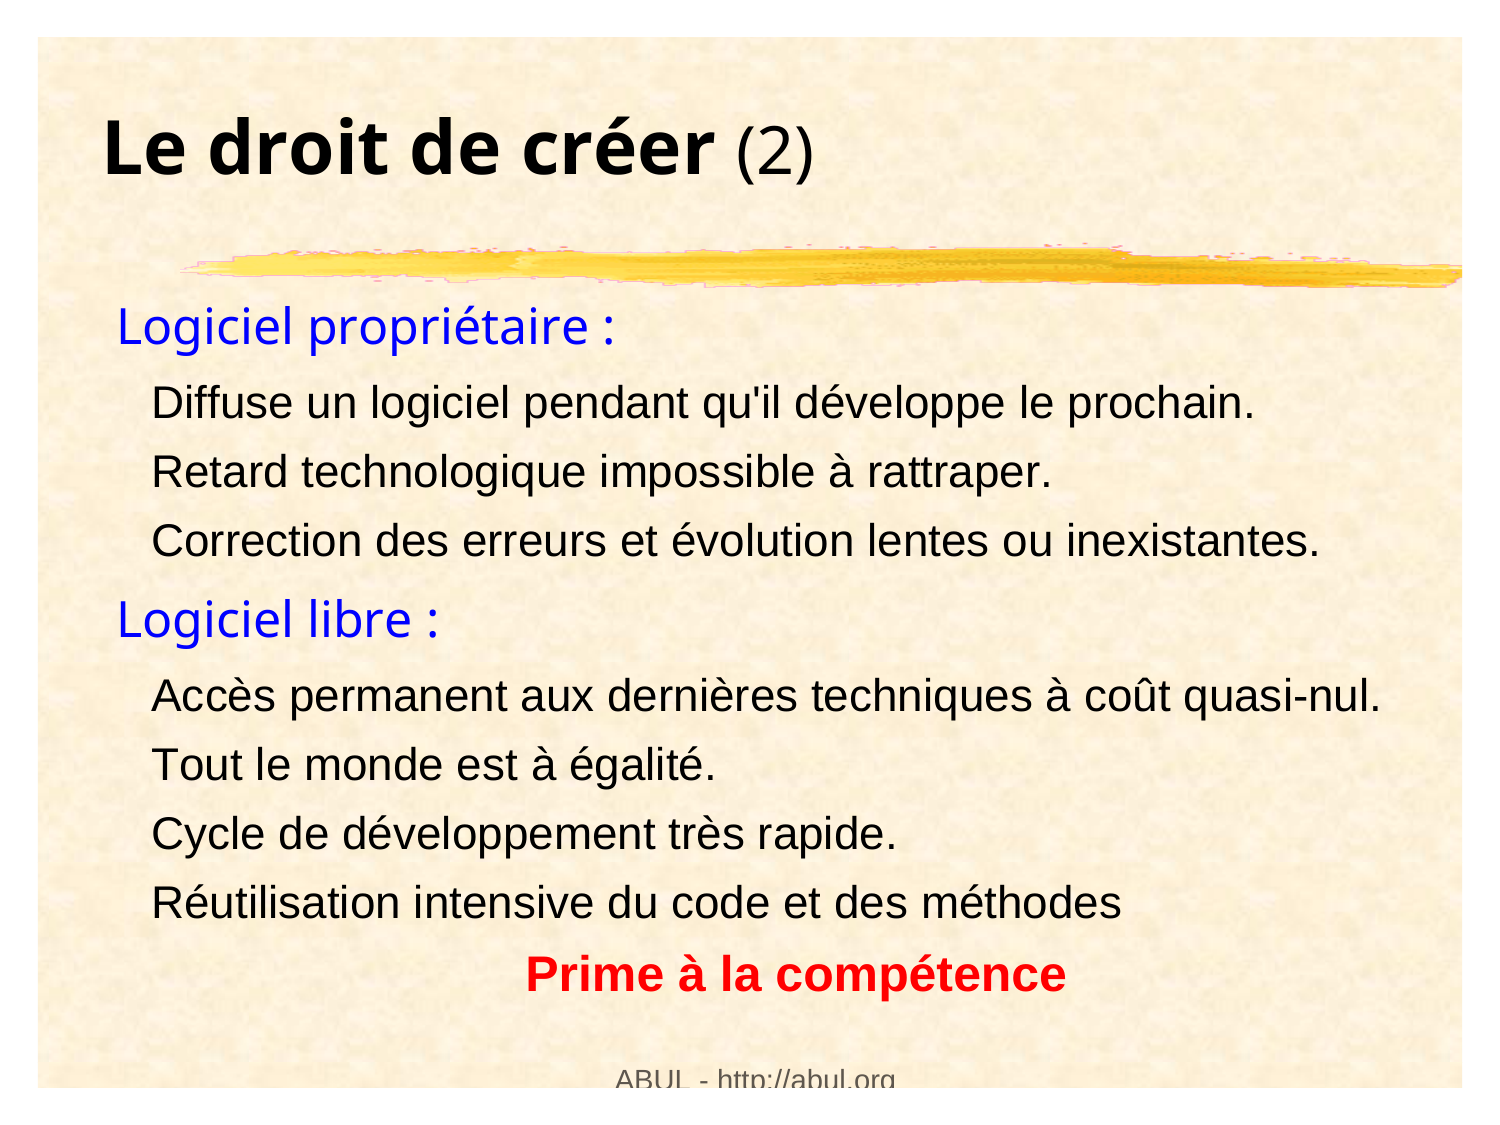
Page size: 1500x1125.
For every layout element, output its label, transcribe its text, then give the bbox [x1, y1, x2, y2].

picture [618, 1084, 630, 1088]
picture [639, 1072, 648, 1078]
picture [811, 1076, 818, 1088]
picture [722, 1076, 729, 1088]
picture [858, 1076, 866, 1088]
picture [639, 1081, 649, 1088]
picture [738, 1076, 743, 1088]
picture [620, 1073, 627, 1082]
title Le droit de créer (2) [101, 39, 1312, 253]
text_box Logiciel propriétaire : Diffuse un logiciel pendant qu'il développe le prochain. Retard technologique impossible à rattraper. Correction des erreurs et évolution lentes ou inexistantes. Logiciel libre : Accès permanent aux dernières techniques à coût quasi-nul. Tout le monde est à égalité. Cycle de développement très rapide. Réutilisation intensive du code et des méthodes Prime à la compétence [116, 290, 1442, 1055]
picture [794, 1082, 801, 1088]
picture [883, 1076, 891, 1088]
picture [754, 1076, 761, 1088]
picture [37, 37, 1463, 1088]
